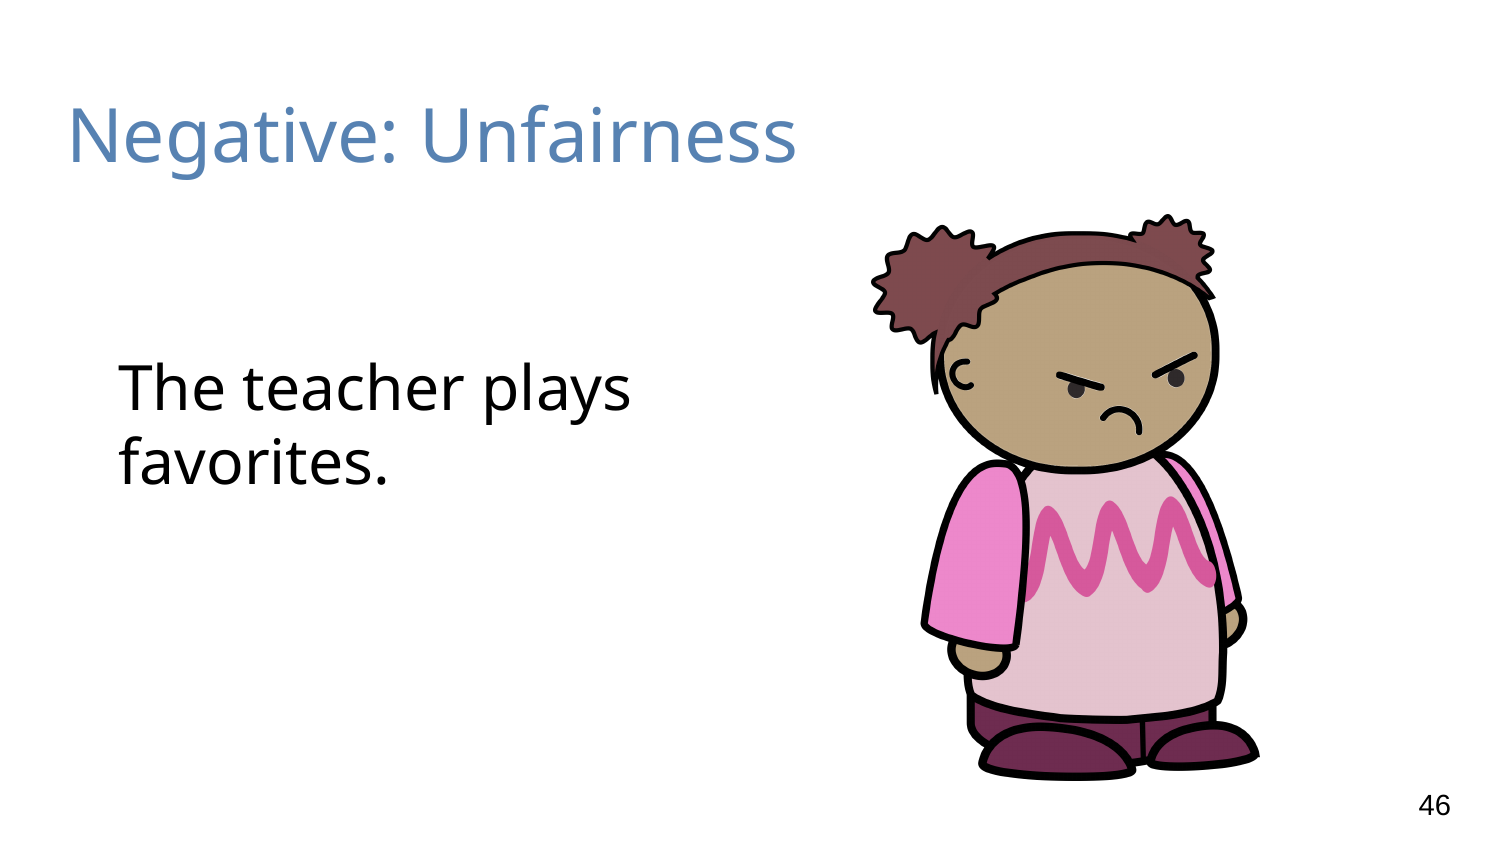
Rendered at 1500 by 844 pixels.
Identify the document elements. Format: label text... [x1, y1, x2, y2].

title Negative: Unfairness [51, 72, 1449, 167]
text_box The teacher plays favorites. [103, 332, 758, 639]
picture [871, 214, 1260, 781]
